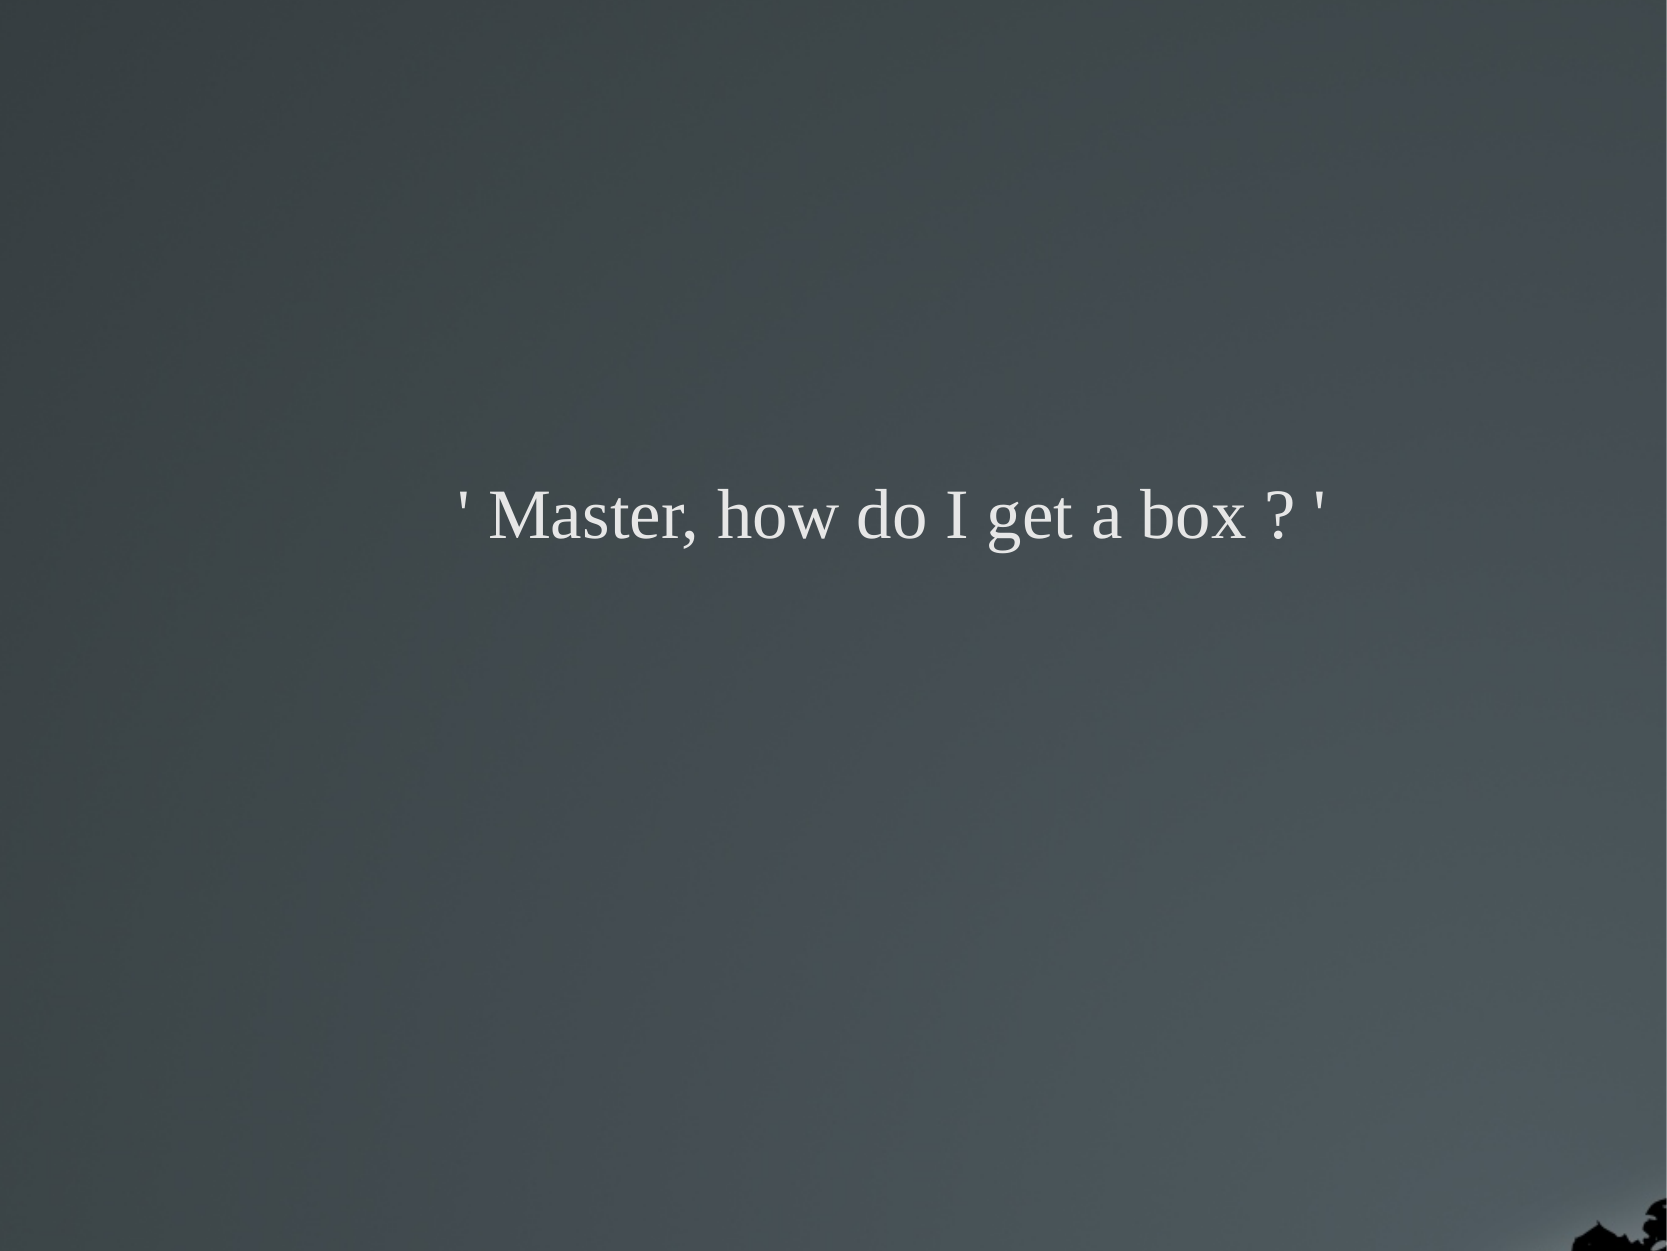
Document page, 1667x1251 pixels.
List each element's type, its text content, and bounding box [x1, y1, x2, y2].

picture [0, 0, 1667, 1251]
list ' Master, how do I get a box ? ' [142, 471, 1607, 745]
